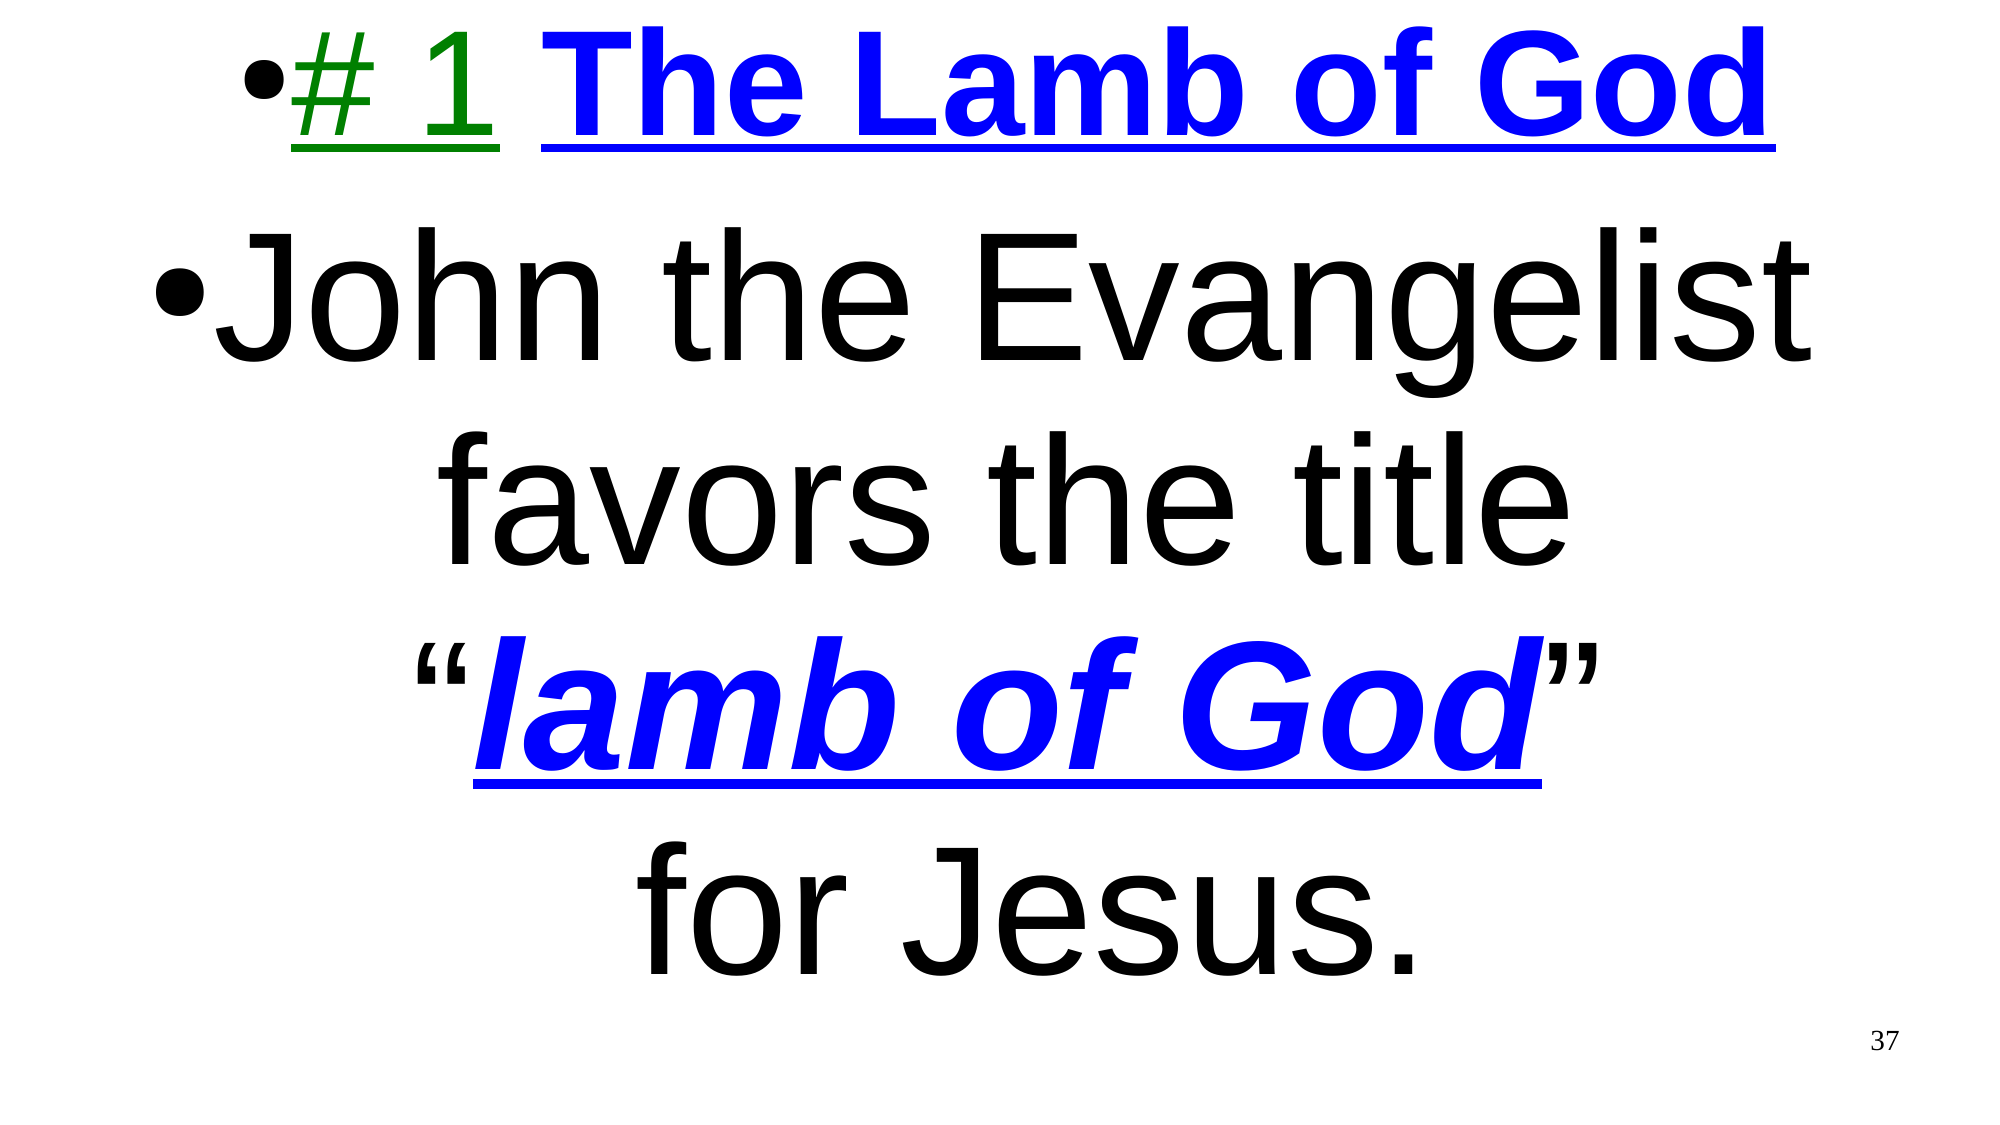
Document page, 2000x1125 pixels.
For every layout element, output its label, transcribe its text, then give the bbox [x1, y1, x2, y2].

list # 1 The Lamb of God John the Evangelist favors the title “lamb of God” for Jesus. [0, 0, 1996, 1123]
